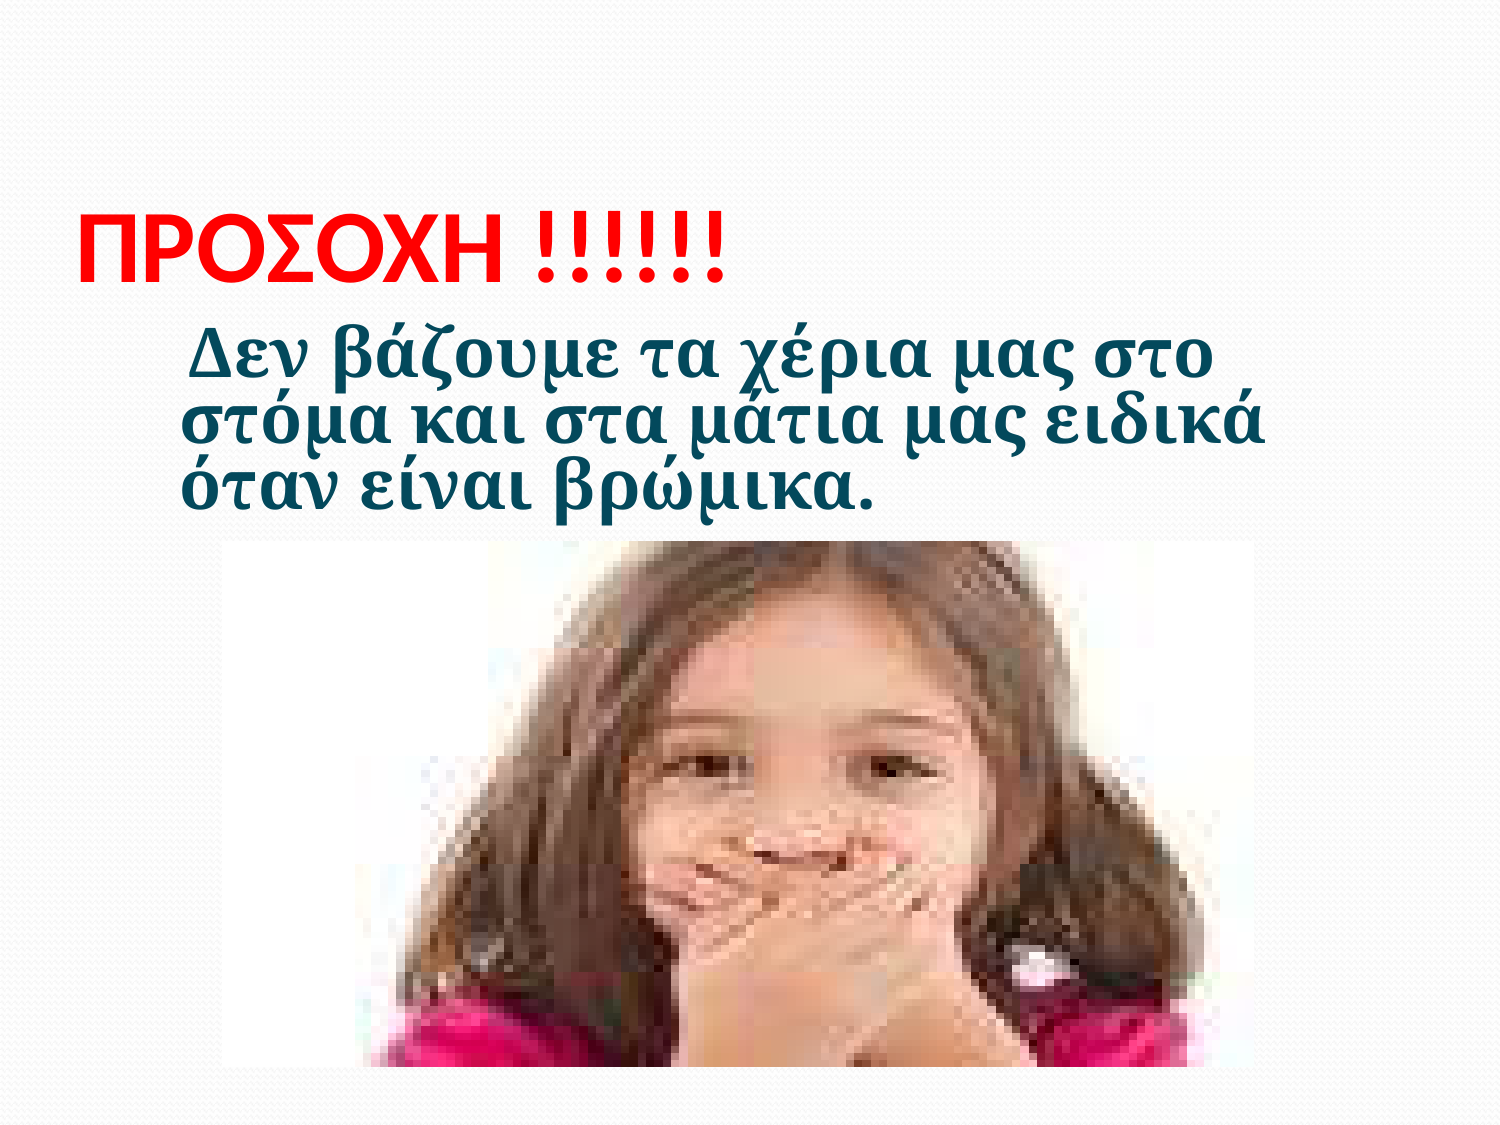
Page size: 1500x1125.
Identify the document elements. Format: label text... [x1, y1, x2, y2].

title ΠΡΟΣΟΧΗ !!!!!! [75, 115, 1425, 303]
picture [222, 541, 1254, 1067]
list Δεν βάζουμε τα χέρια μας στο στόμα και στα μάτια μας ειδικά όταν είναι βρώμικα. [75, 317, 1425, 1038]
